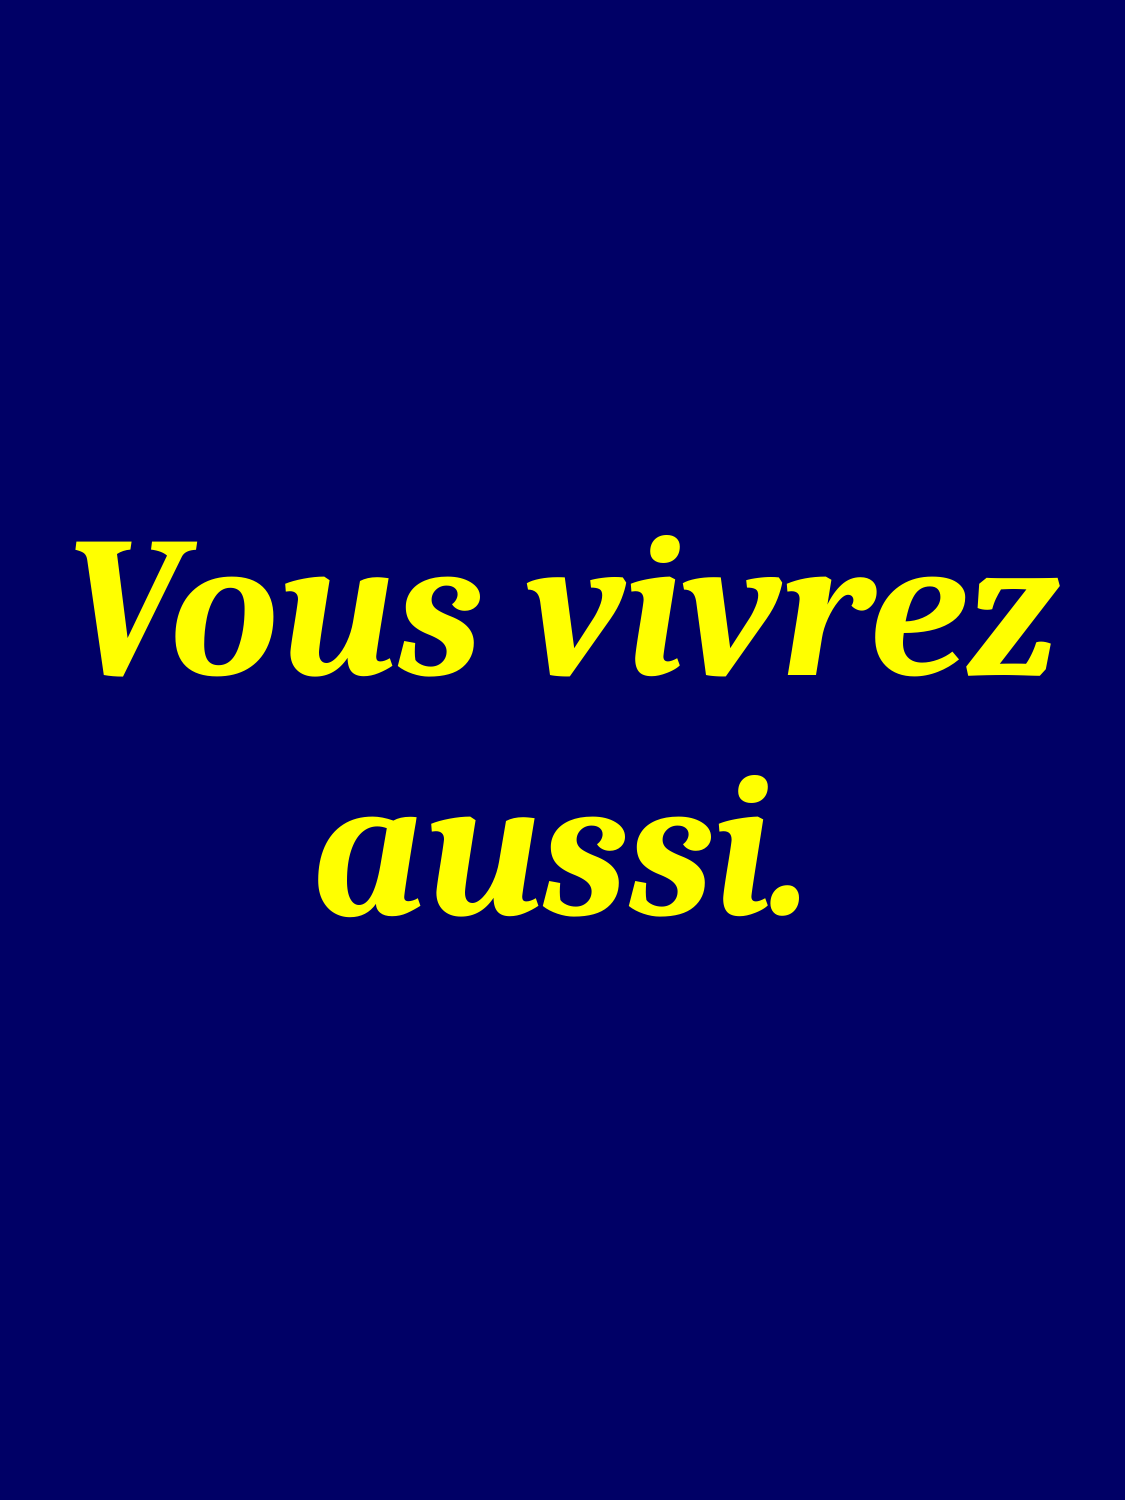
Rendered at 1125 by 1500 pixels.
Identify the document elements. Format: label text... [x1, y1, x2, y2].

text_box Vous vivrez aussi. [0, 467, 1125, 756]
